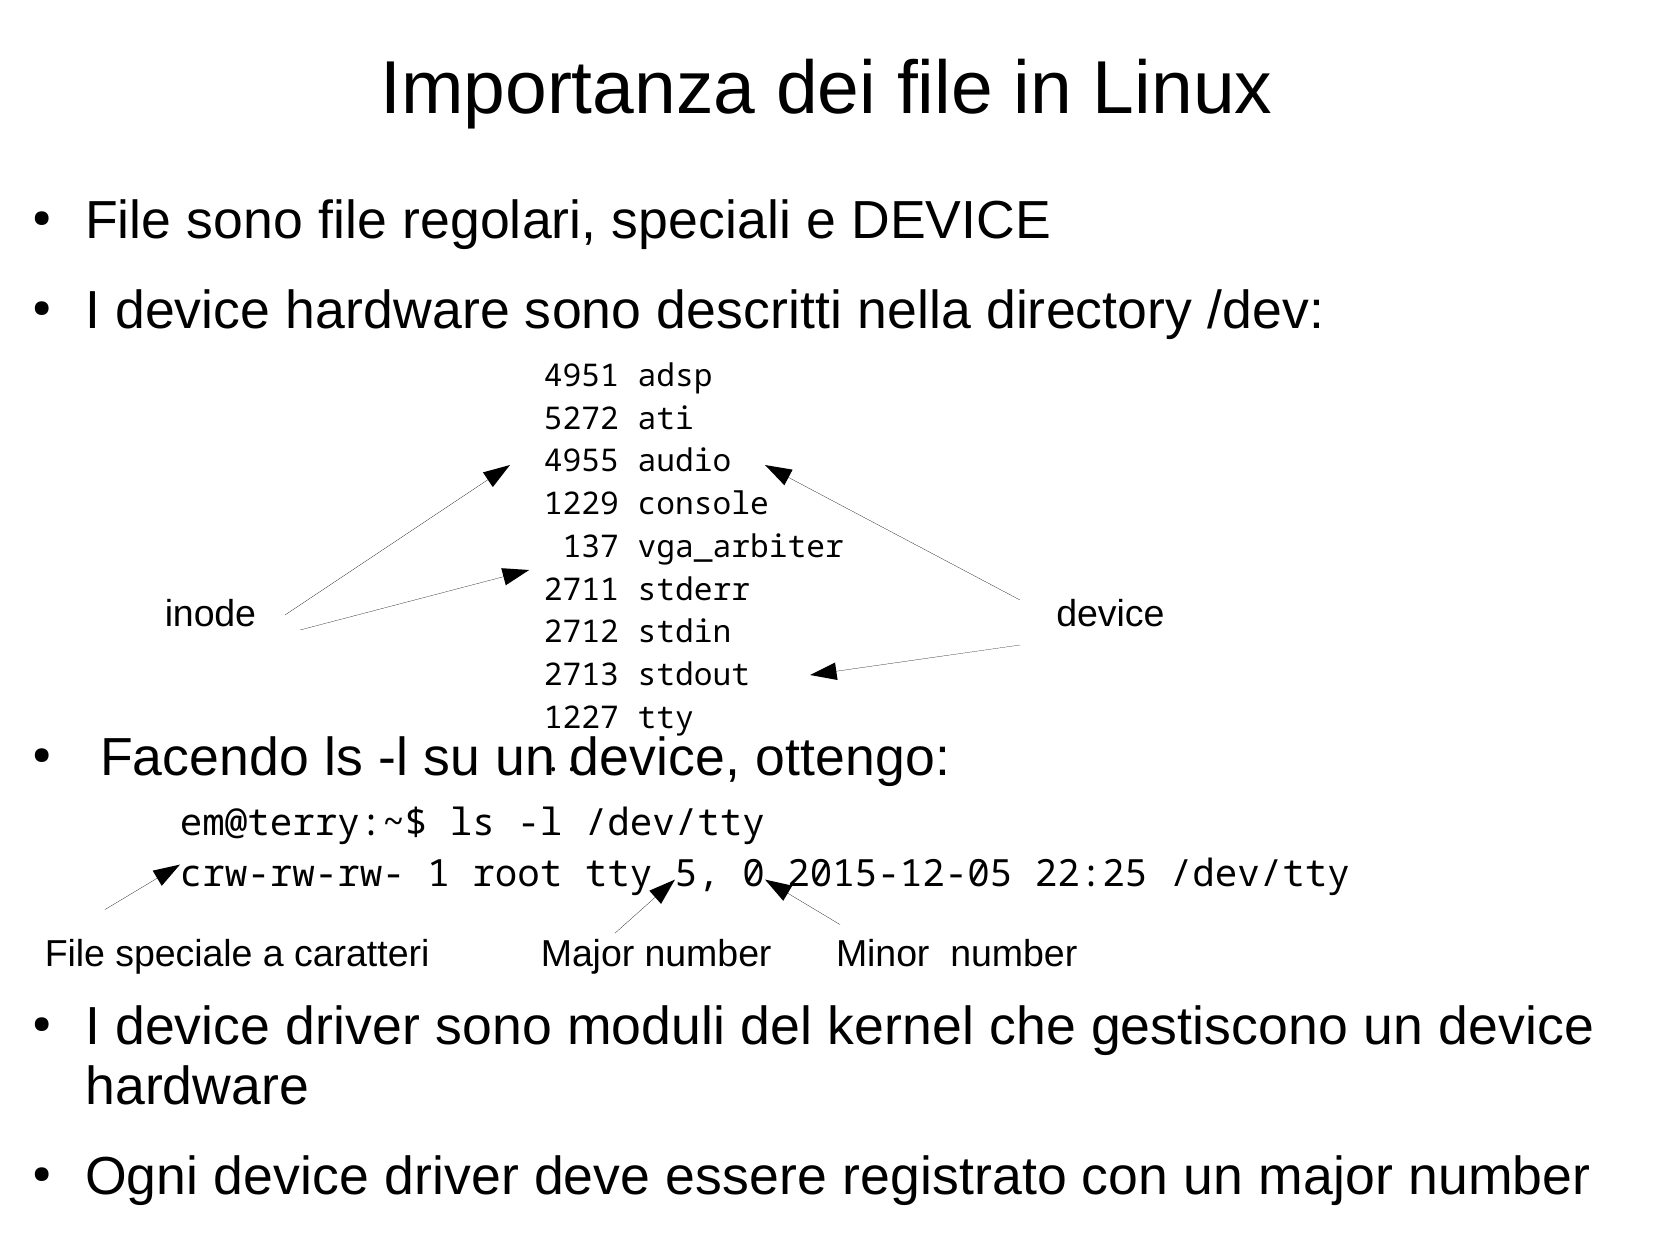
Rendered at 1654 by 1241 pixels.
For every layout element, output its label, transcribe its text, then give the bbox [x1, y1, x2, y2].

list File sono file regolari, speciali e DEVICE I device hardware sono descritti nella directory /dev: Facendo ls -l su un device, ottengo: I device driver sono moduli del kernel che gestiscono un device hardware Ogni device driver deve essere registrato con un major number [15, 189, 1621, 1211]
text_box inode [150, 585, 376, 642]
text_box Minor number [821, 924, 1302, 982]
text_box 4951 adsp 5272 ati 4955 audio 1229 console 137 vga_arbiter 2711 stderr 2712 stdin 2713 stdout 1227 tty ... [529, 345, 931, 787]
text_box device [1041, 585, 1267, 642]
text_box File speciale a caratteri [30, 924, 511, 982]
title Importanza dei file in Linux [82, 0, 1571, 189]
text_box em@terry:~$ ls -l /dev/tty crw-rw-rw- 1 root tty 5, 0 2015-12-05 22:25 /dev/tty [165, 787, 1516, 934]
text_box Major number [526, 924, 821, 982]
